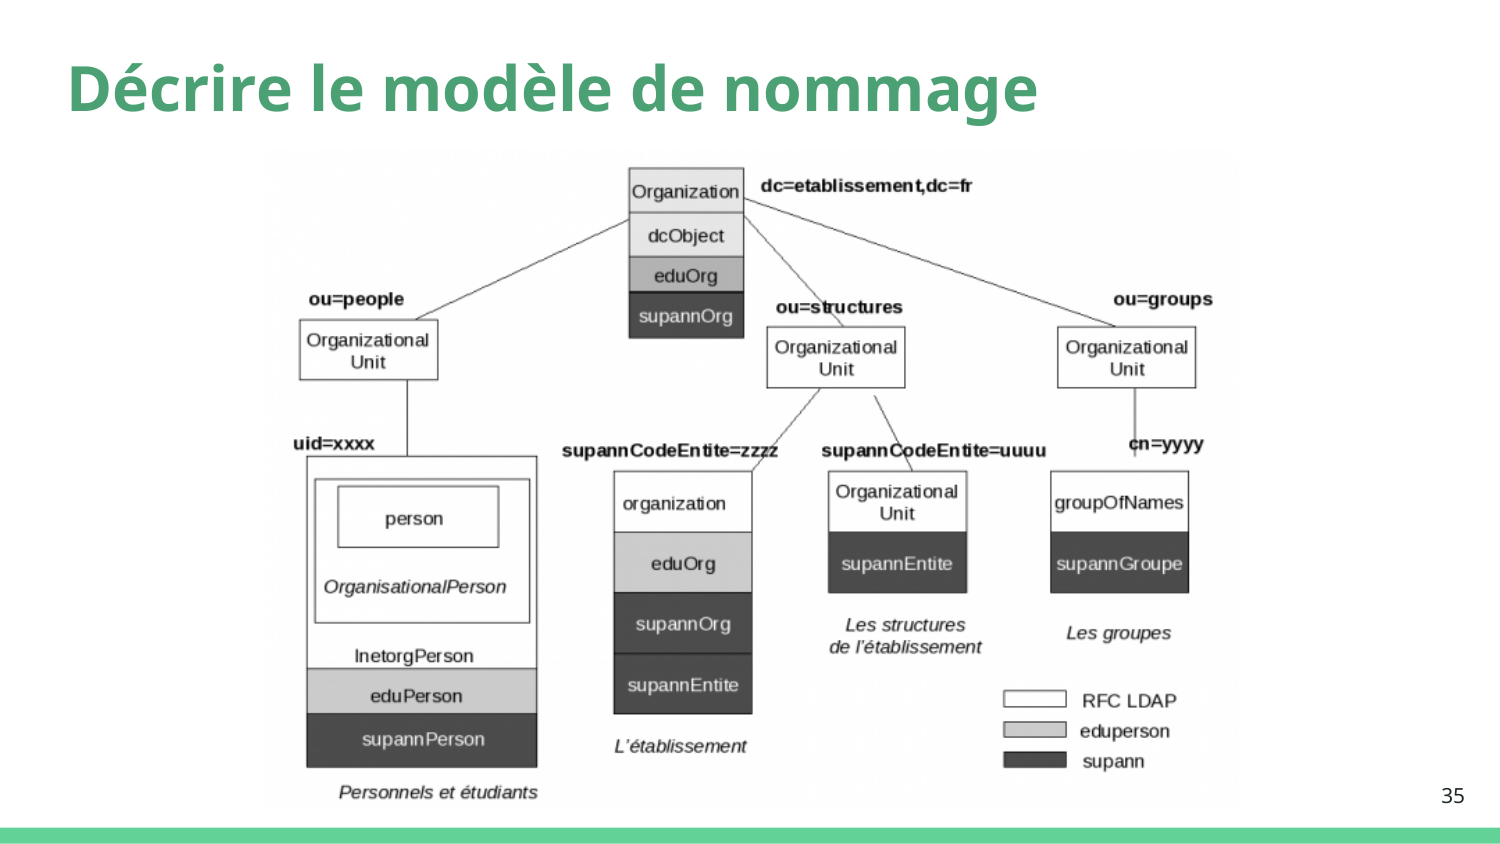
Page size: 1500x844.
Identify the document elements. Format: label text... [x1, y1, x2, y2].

title Décrire le modèle de nommage [51, 23, 1449, 117]
slide_number <numéro> [1389, 764, 1480, 830]
picture [265, 148, 1238, 809]
